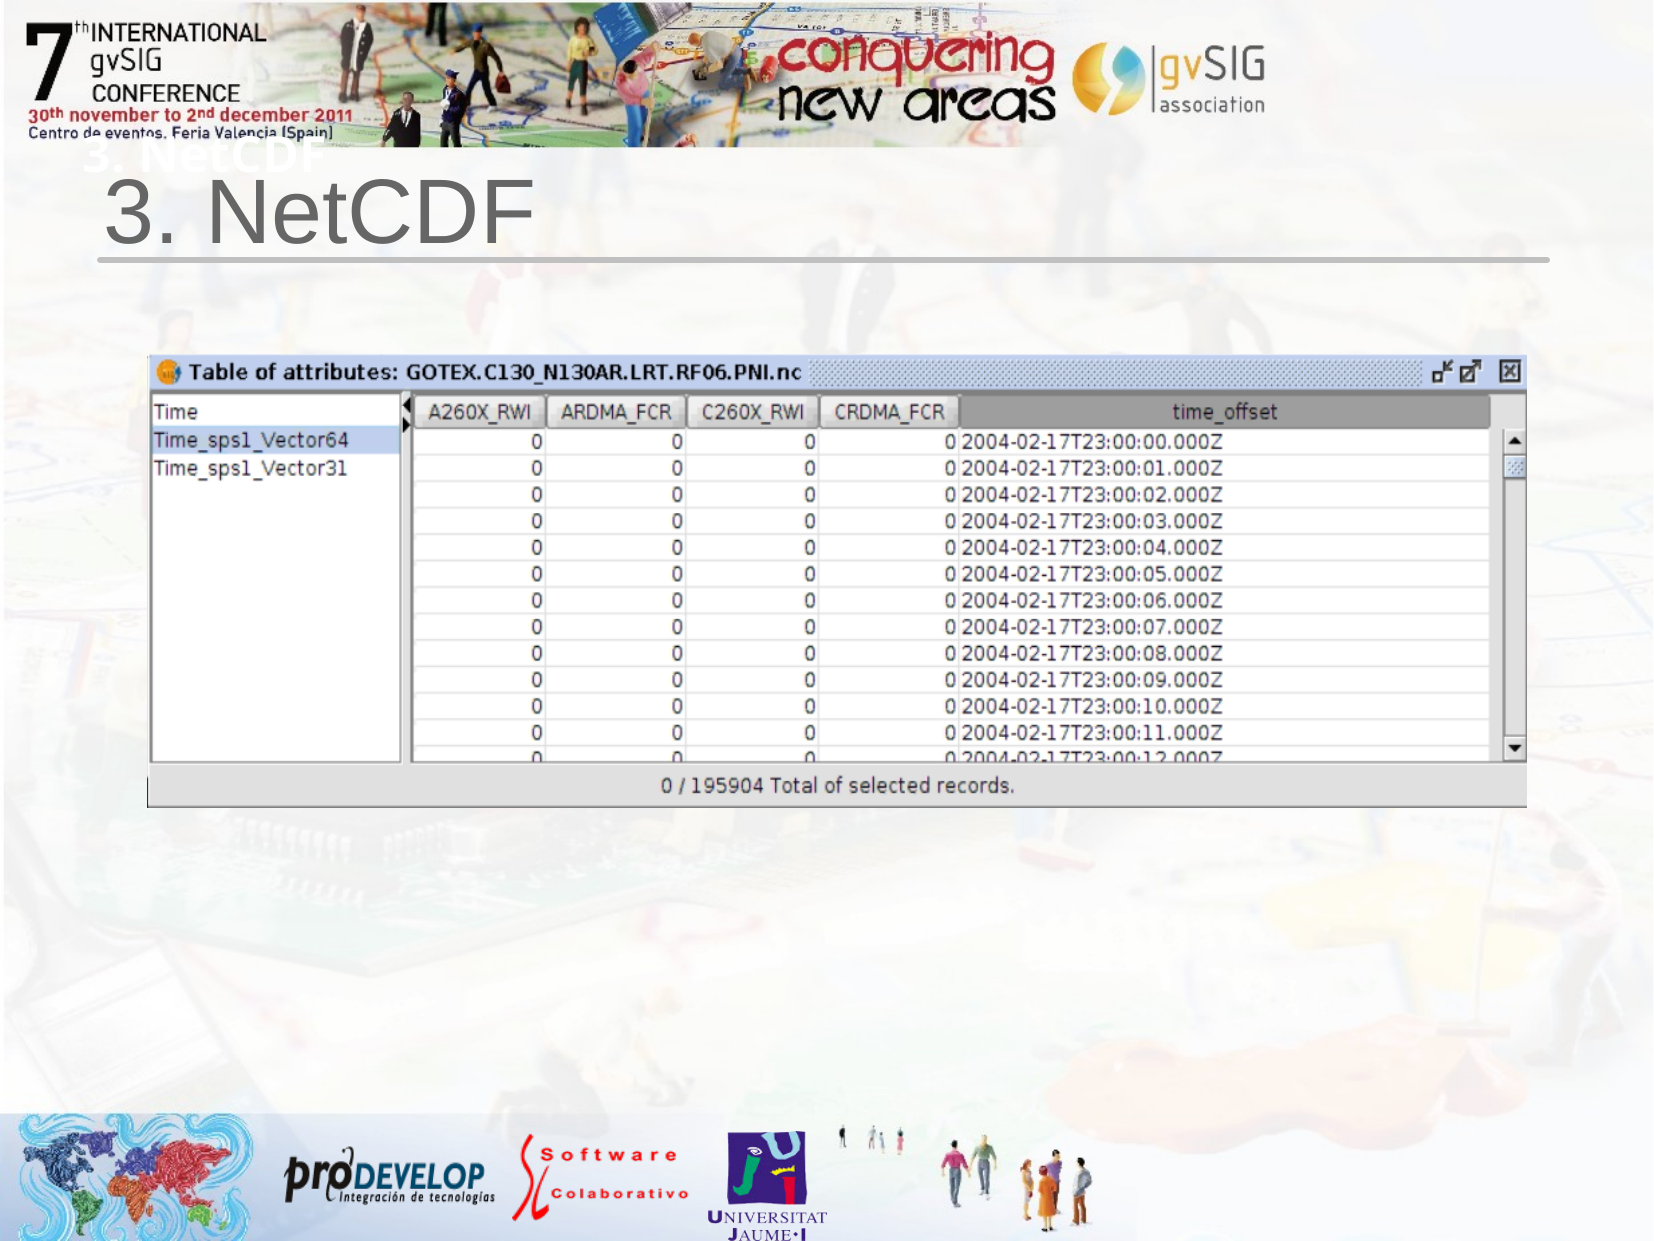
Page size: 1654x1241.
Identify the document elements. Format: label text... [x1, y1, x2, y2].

picture [0, 0, 1654, 1241]
subtitle [88, 295, 1577, 1114]
title 3. NetCDF [82, 49, 1571, 257]
text_box 3. NetCDF [88, 153, 552, 272]
